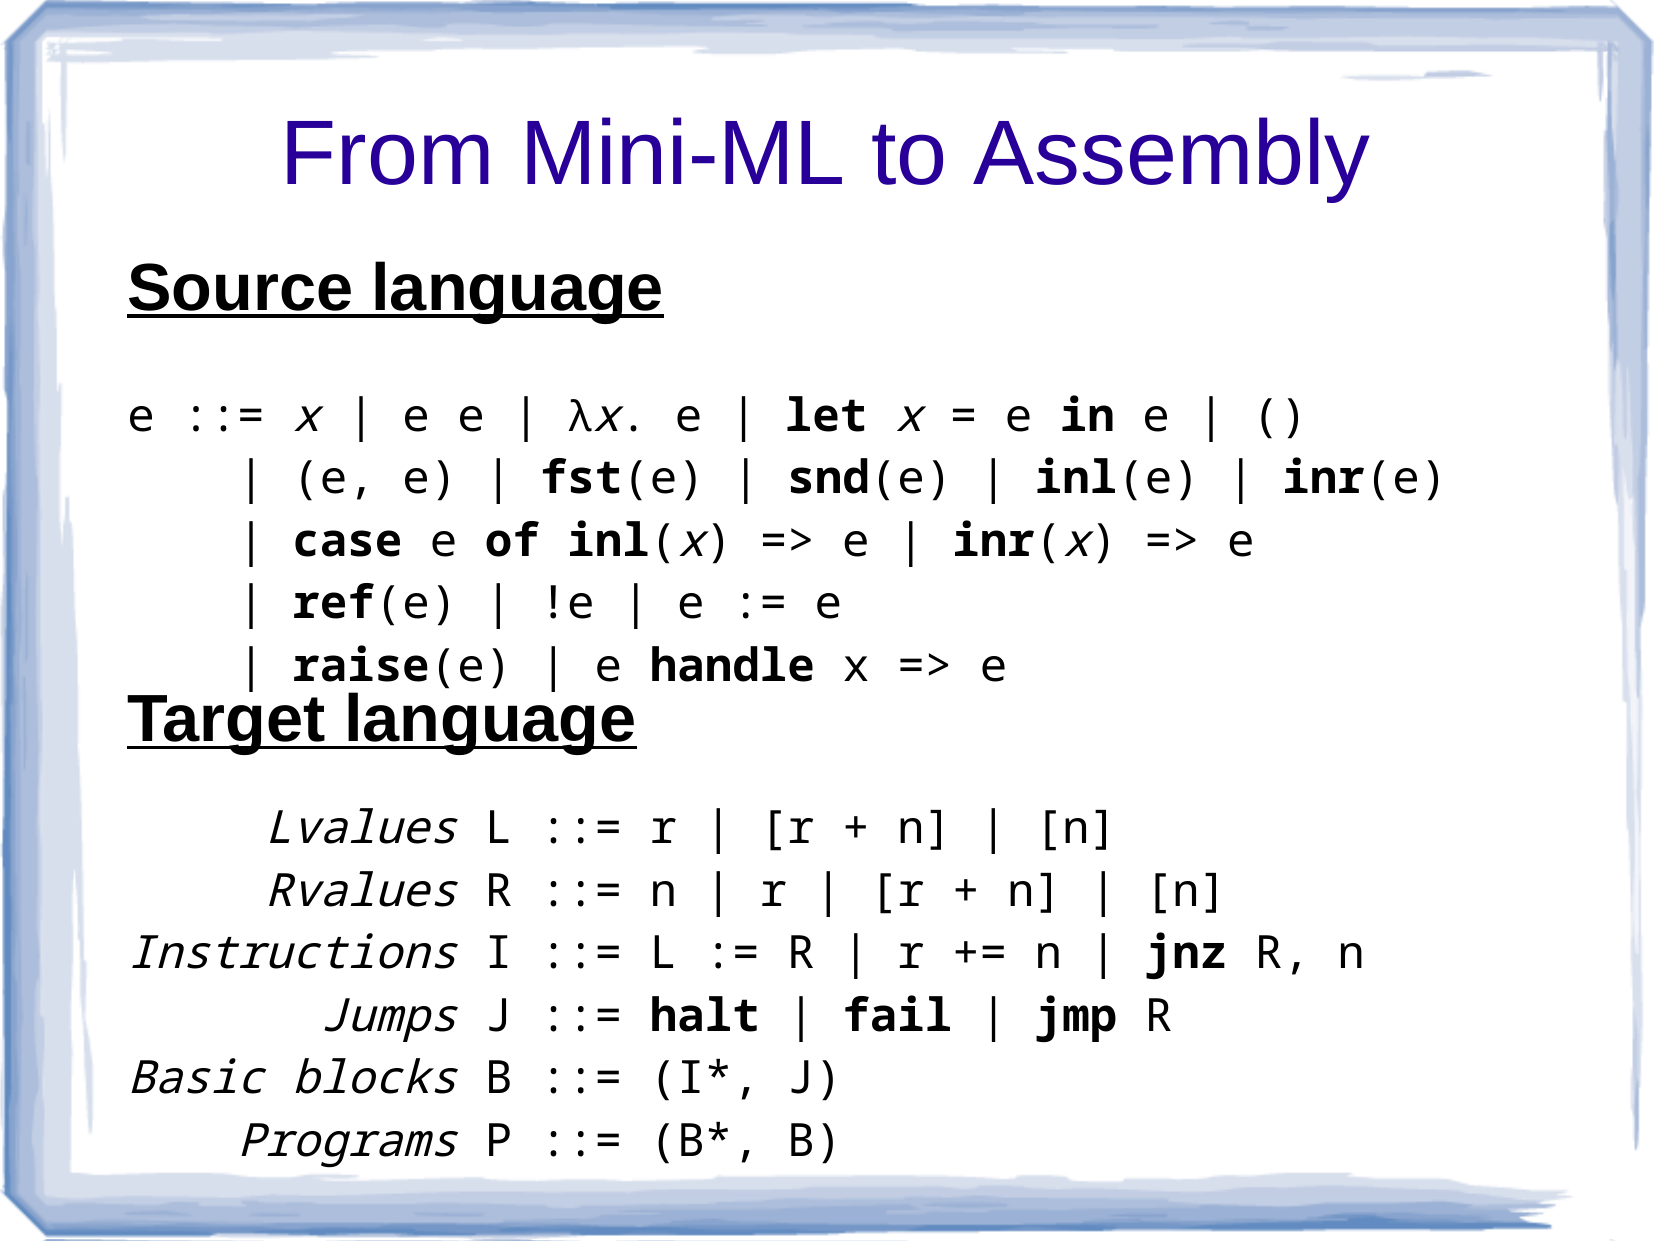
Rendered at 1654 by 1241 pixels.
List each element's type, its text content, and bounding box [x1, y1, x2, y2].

text_box Lvalues L ::= r | [r + n] | [n] Rvalues R ::= n | r | [r + n] | [n] Instructions I ::= L := R | r += n | jnz R, n Jumps J ::= halt | fail | jmp R Basic blocks B ::= (I*, J) Programs P ::= (B*, B) [112, 787, 1576, 1125]
text_box e ::= x | e e | λx. e | let x = e in e | () | (e, e) | fst(e) | snd(e) | inl(e) | inr(e) | case e of inl(x) => e | inr(x) => e | ref(e) | !e | e := e | raise(e) | e handle x => e [112, 375, 1538, 663]
title From Mini-ML to Assembly [82, 56, 1571, 250]
picture [0, 0, 1654, 1241]
text_box Target language [112, 673, 1538, 775]
text_box Source language [112, 242, 1538, 344]
